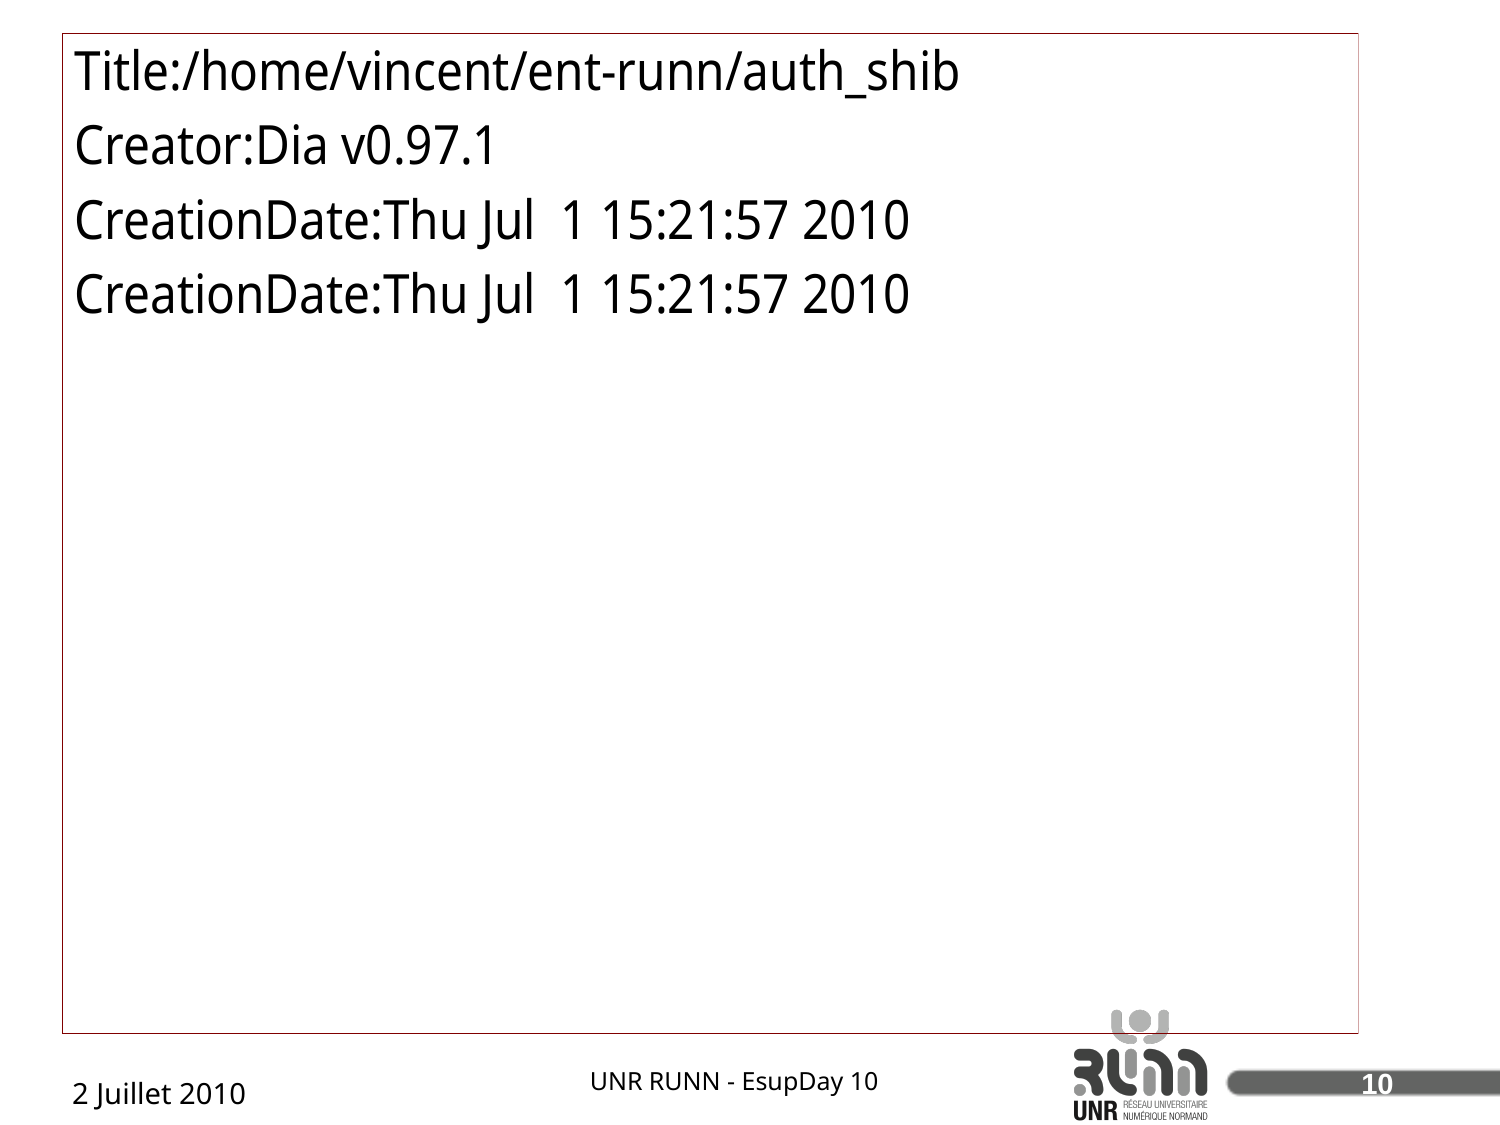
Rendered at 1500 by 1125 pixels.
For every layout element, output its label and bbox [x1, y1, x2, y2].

picture [59, 29, 1359, 1125]
picture [1220, 1065, 1500, 1103]
